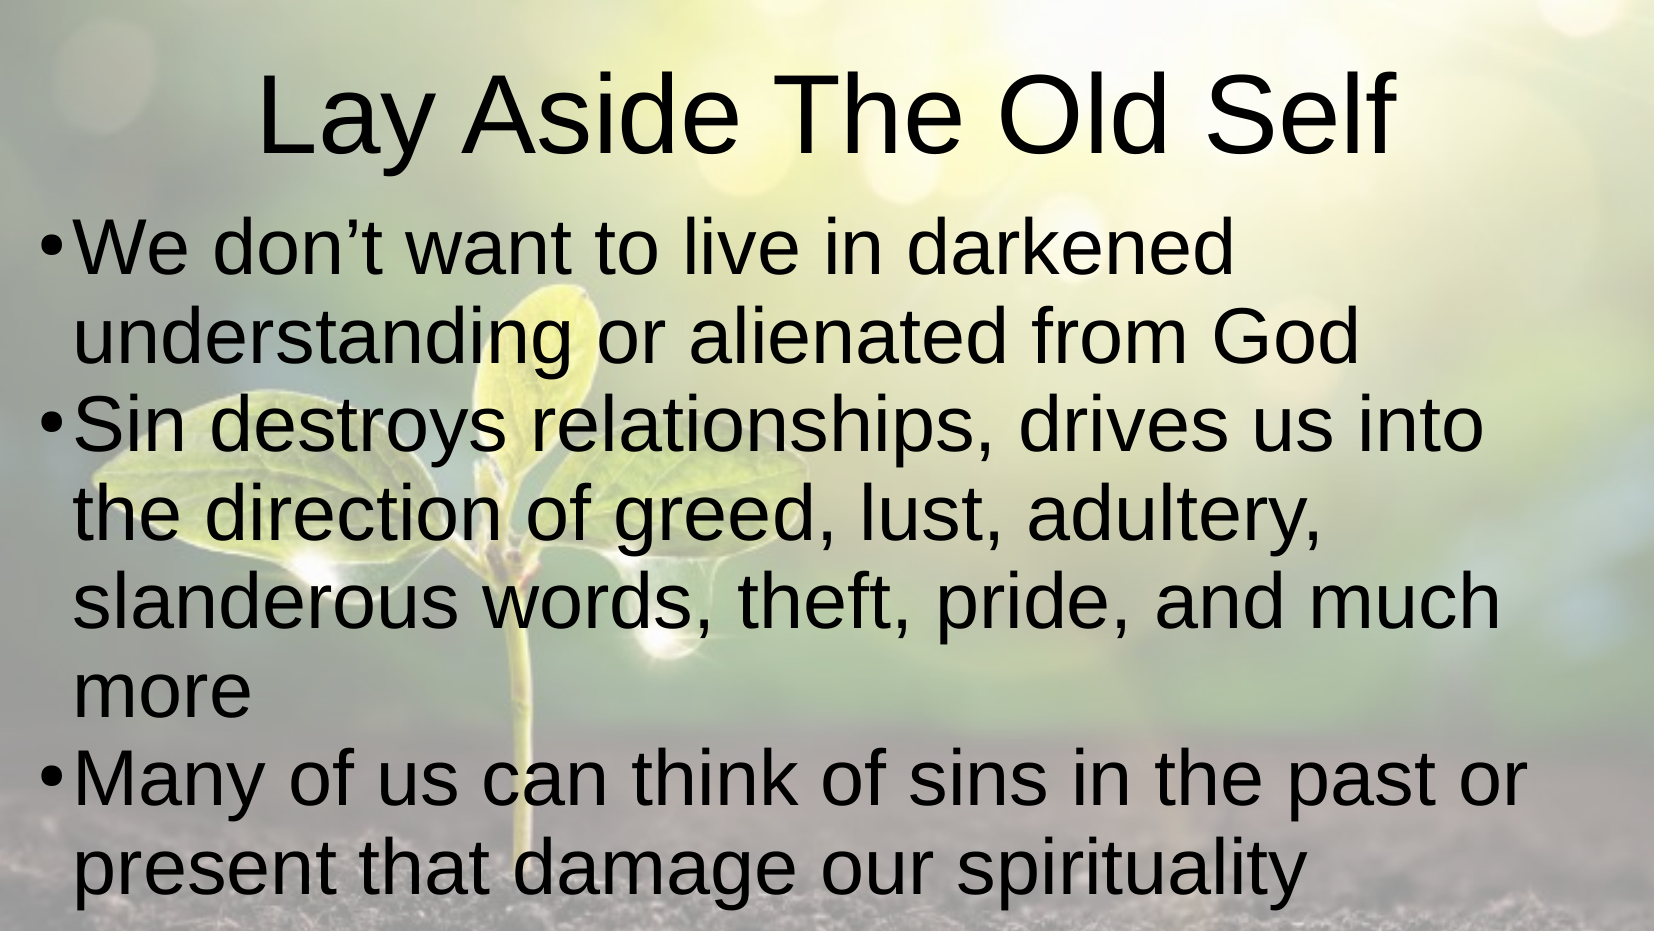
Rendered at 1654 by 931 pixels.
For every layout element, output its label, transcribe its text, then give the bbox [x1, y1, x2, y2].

picture [0, 0, 1654, 931]
subtitle We don’t want to live in darkened understanding or alienated from God Sin destroys relationships, drives us into the direction of greed, lust, adultery, slanderous words, theft, pride, and much more Many of us can think of sins in the past or present that damage our spirituality [37, 202, 1613, 912]
title Lay Aside The Old Self [82, 37, 1571, 193]
